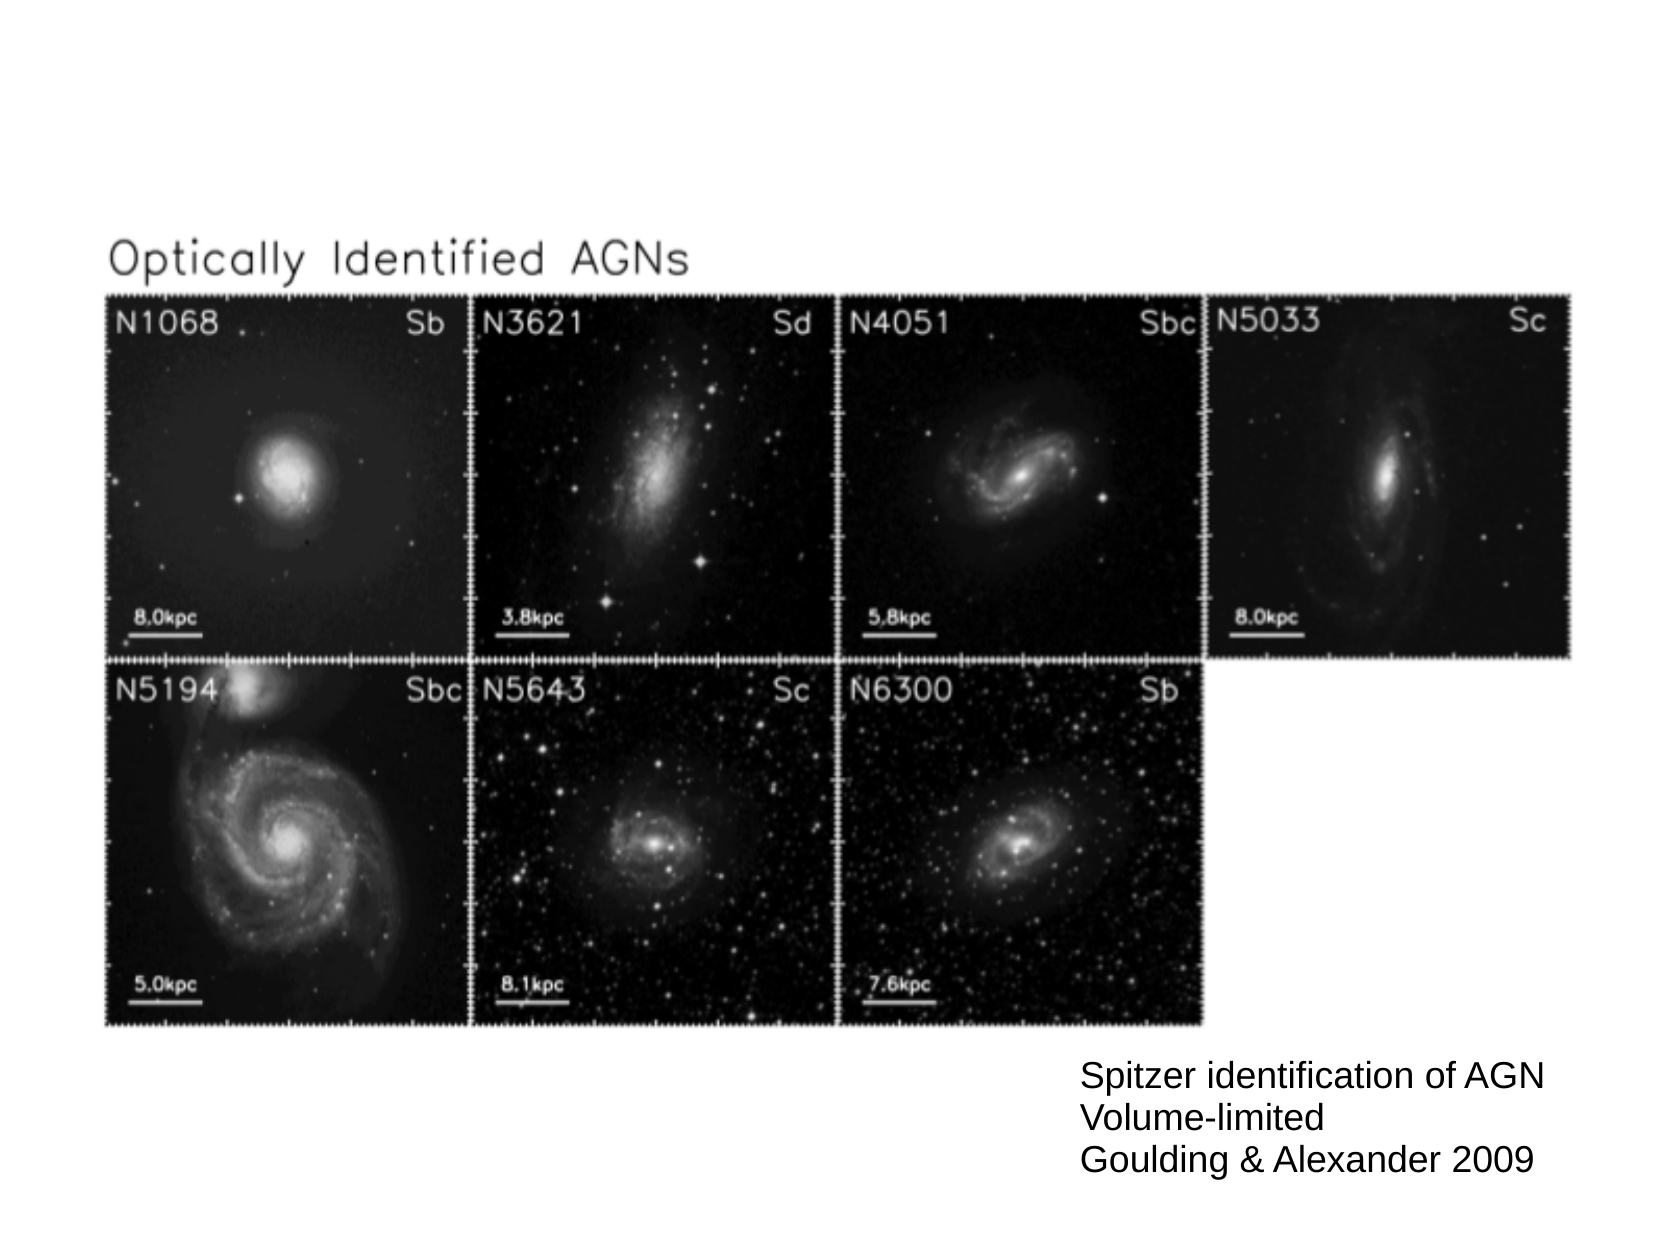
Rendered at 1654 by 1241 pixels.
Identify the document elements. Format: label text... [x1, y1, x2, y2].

text_box Spitzer identification of AGN Volume-limited Goulding & Alexander 2009 [1065, 1046, 1606, 1230]
picture [80, 209, 1587, 1047]
